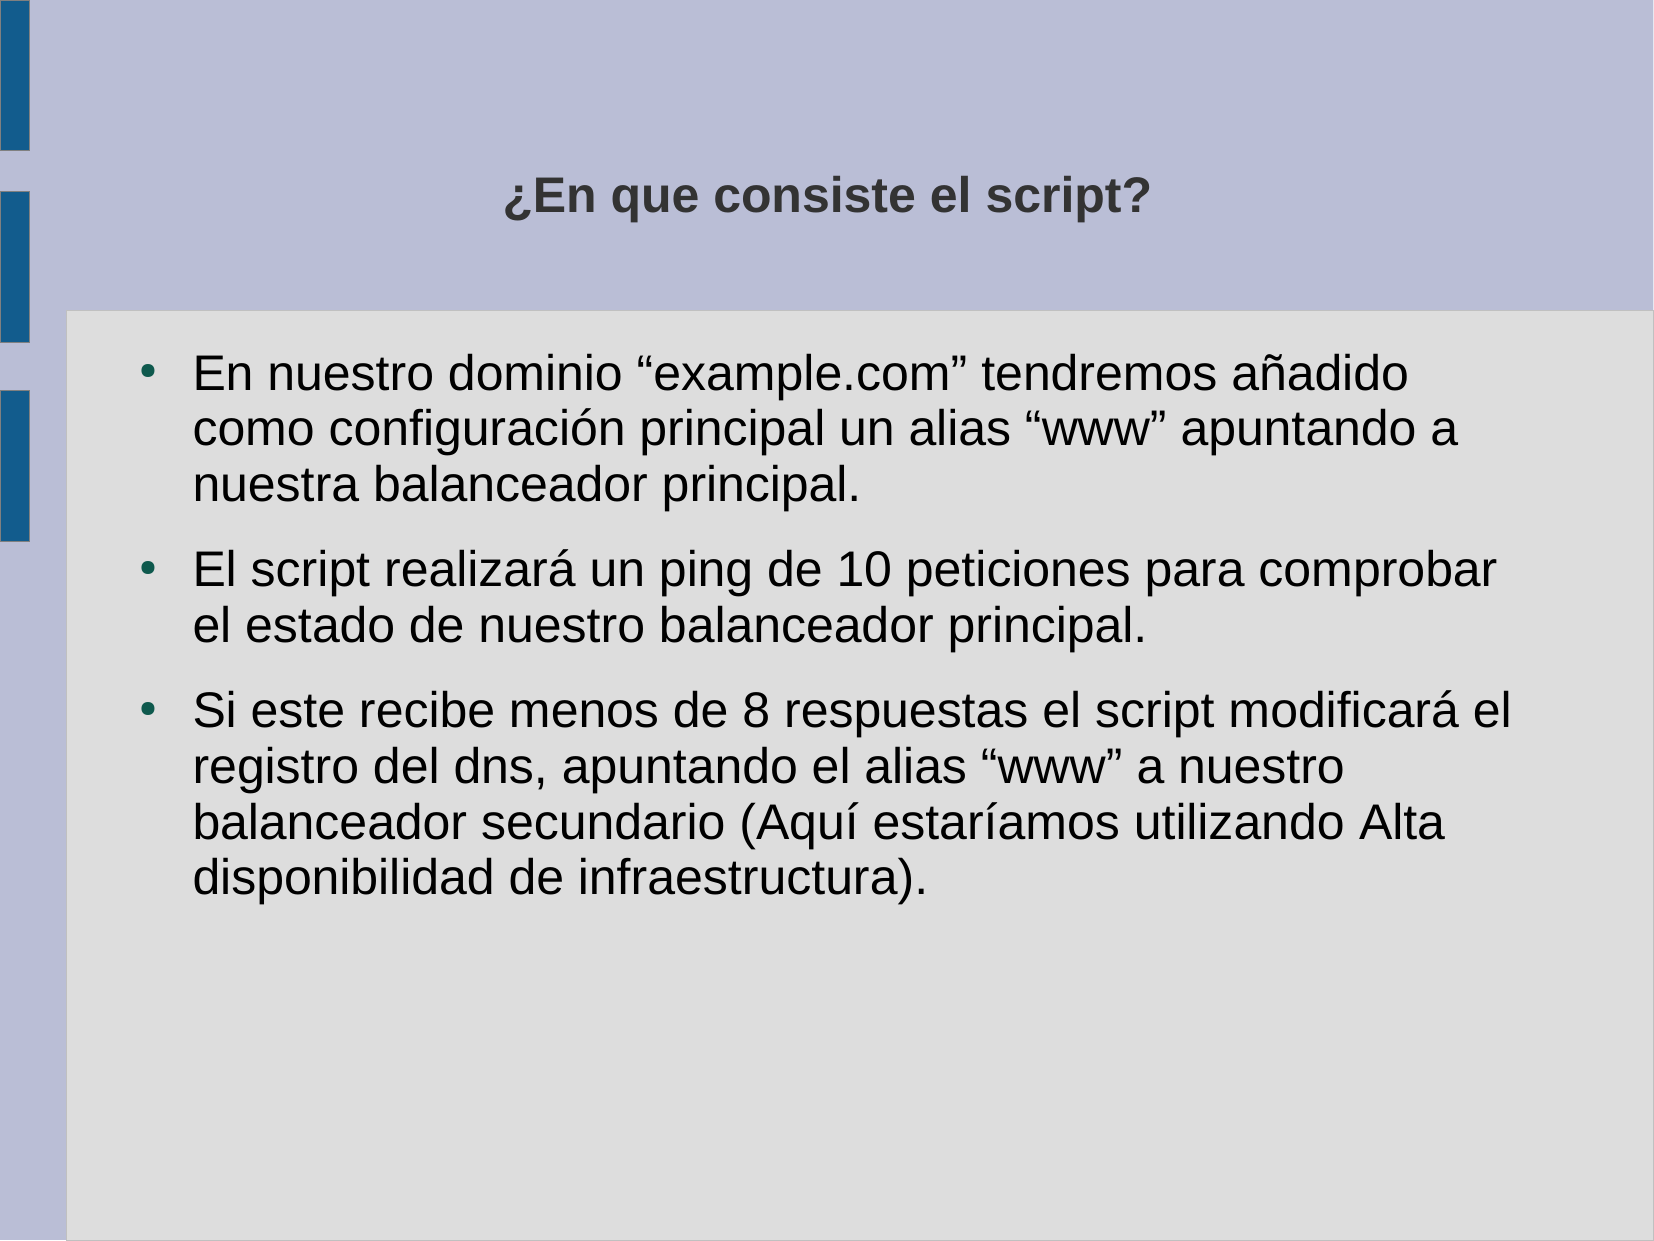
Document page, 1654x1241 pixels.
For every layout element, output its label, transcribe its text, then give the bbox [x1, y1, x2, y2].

title ¿En que consiste el script? [121, 91, 1534, 299]
list En nuestro dominio “example.com” tendremos añadido como configuración principal un alias “www” apuntando a nuestra balanceador principal. El script realizará un ping de 10 peticiones para comprobar el estado de nuestro balanceador principal. Si este recibe menos de 8 respuestas el script modificará el registro del dns, apuntando el alias “www” a nuestro balanceador secundario (Aquí estaríamos utilizando Alta disponibilidad de infraestructura). [121, 344, 1534, 1127]
